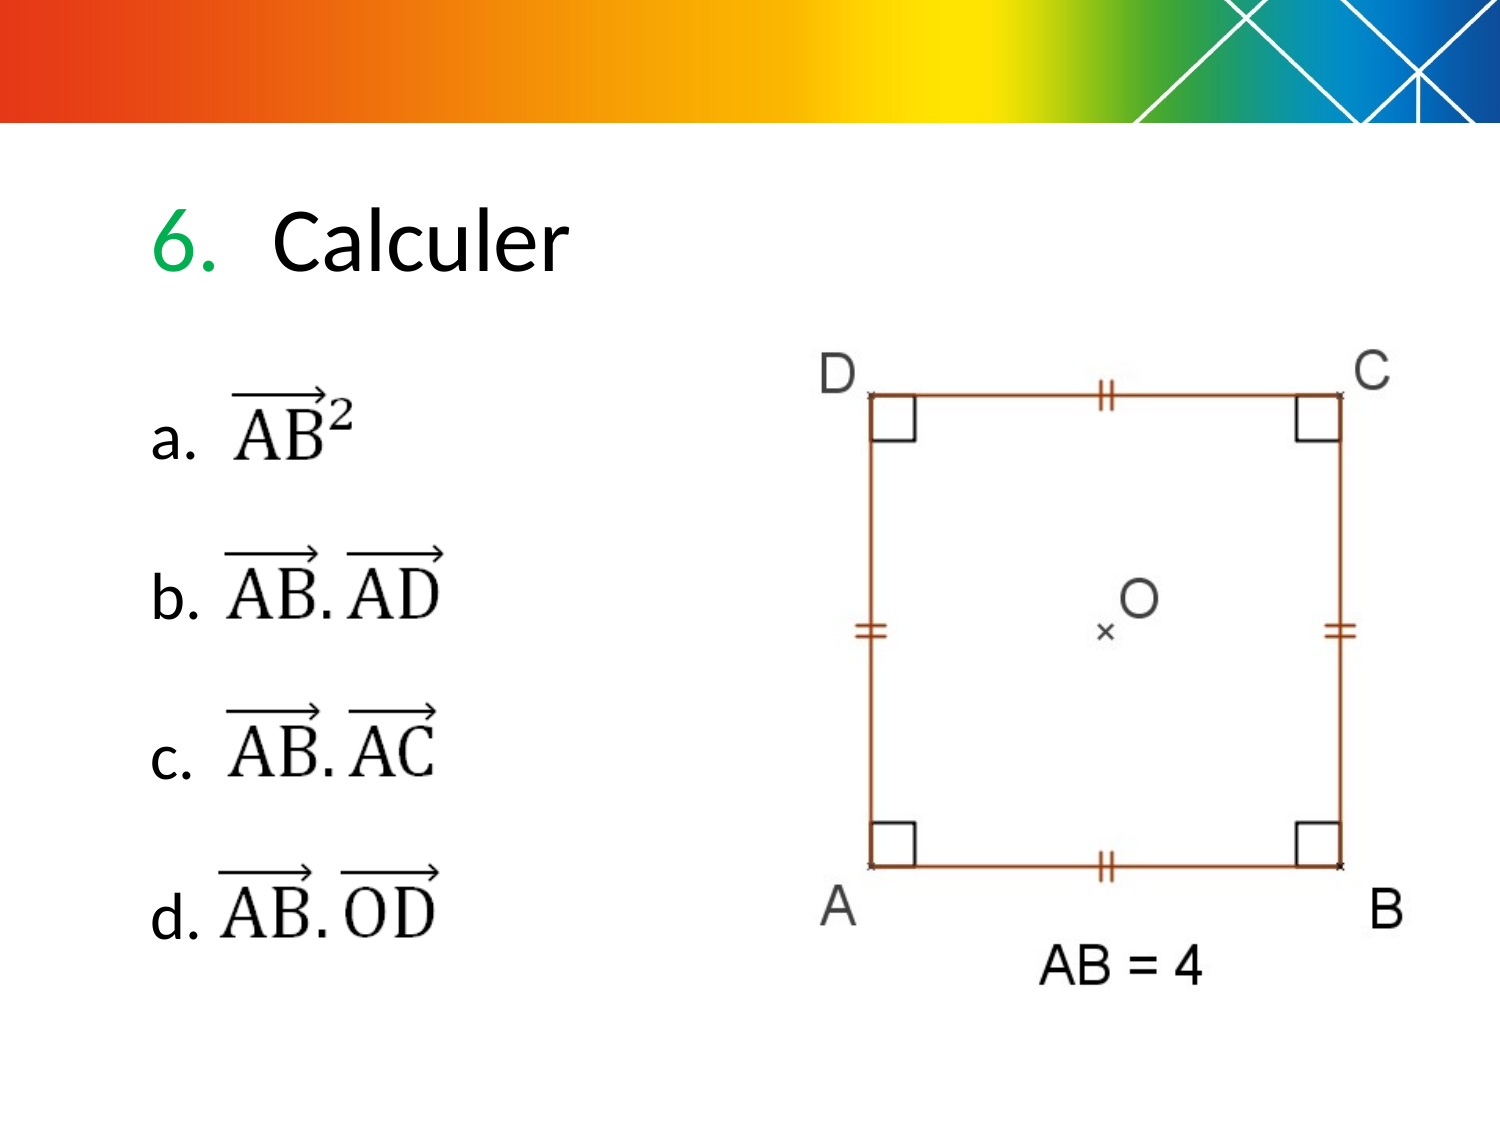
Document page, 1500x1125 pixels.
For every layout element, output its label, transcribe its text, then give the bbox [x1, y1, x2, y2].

picture [206, 857, 454, 952]
picture [206, 680, 470, 794]
picture [218, 373, 374, 479]
picture [206, 532, 460, 641]
title Calculer [135, 163, 1425, 305]
text_box a. b. c. d. [135, 385, 987, 1125]
picture [1340, 0, 1500, 123]
picture [761, 337, 1465, 1007]
picture [0, 0, 1359, 123]
